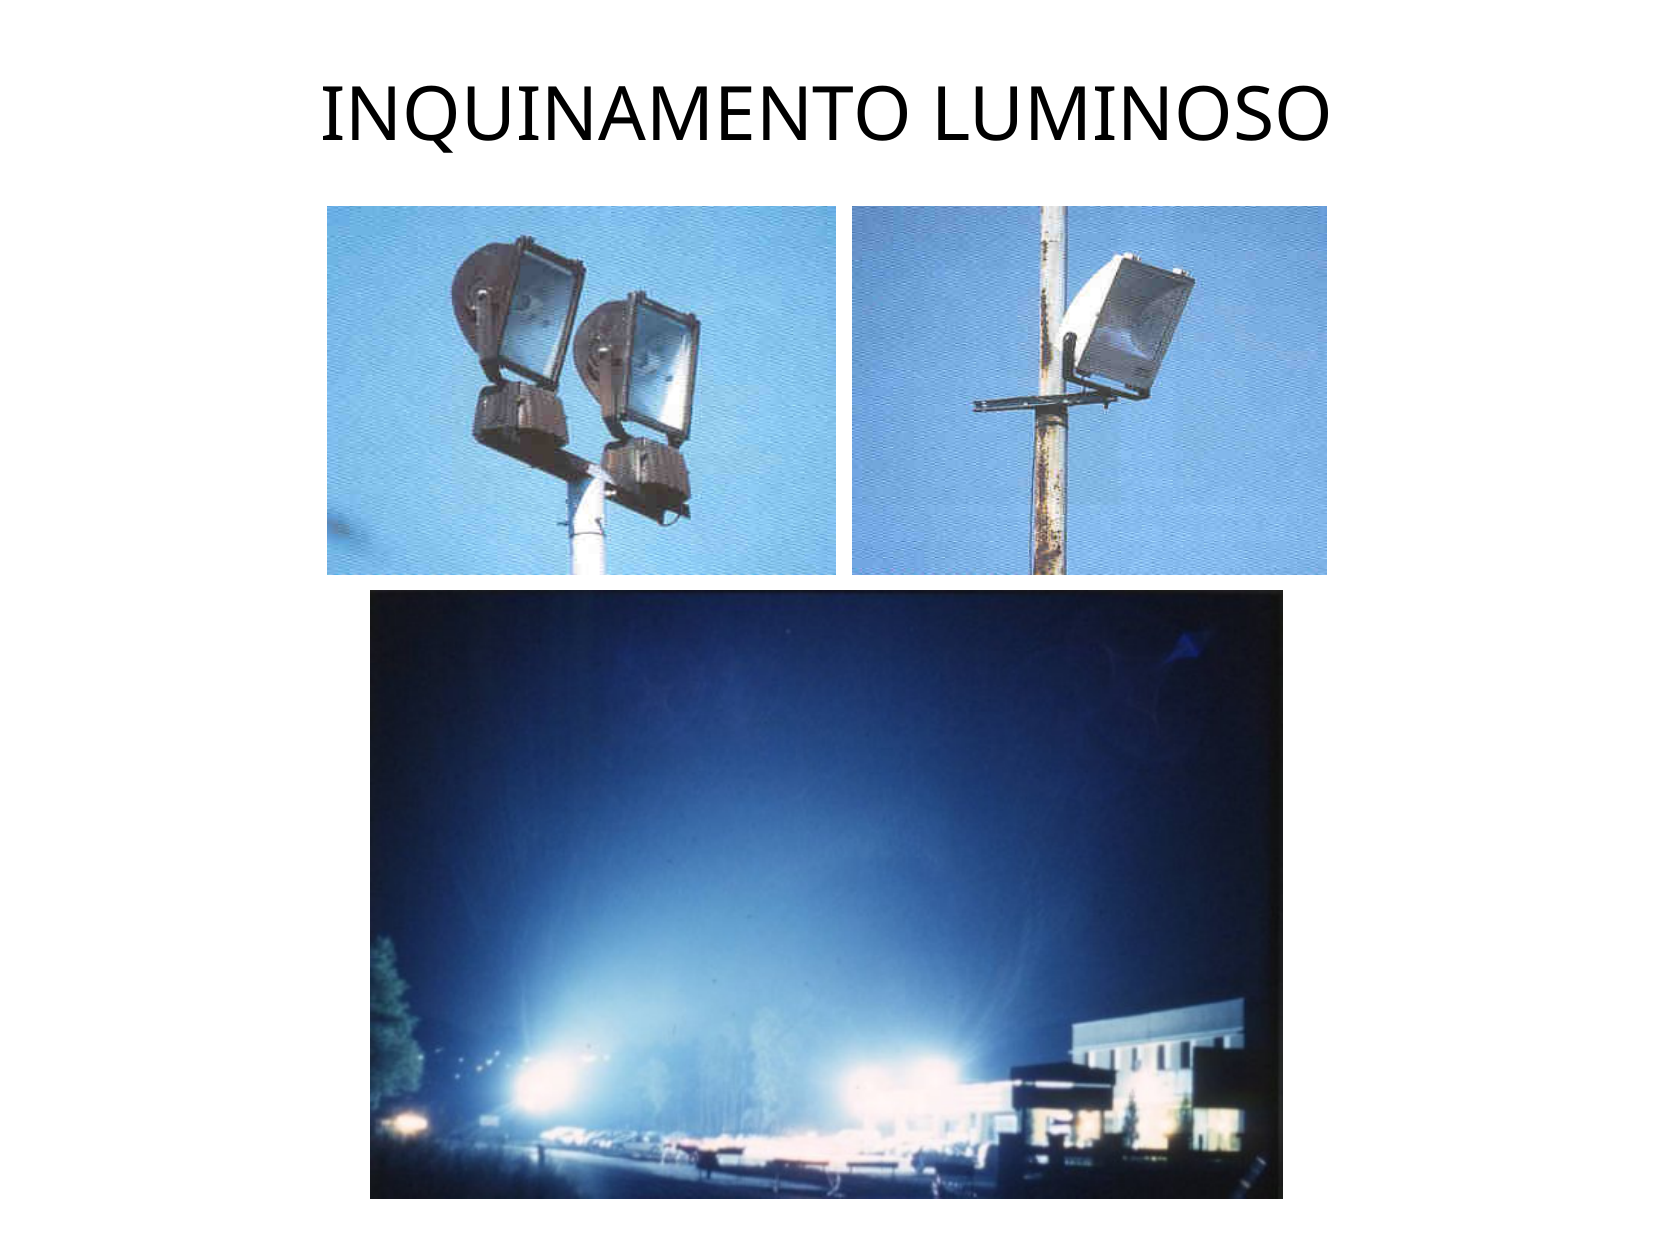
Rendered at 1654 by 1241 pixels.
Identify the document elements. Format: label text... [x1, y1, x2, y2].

picture [327, 206, 836, 576]
text_box INQUINAMENTO LUMINOSO [124, 44, 1530, 176]
picture [370, 590, 1283, 1199]
picture [852, 206, 1327, 575]
